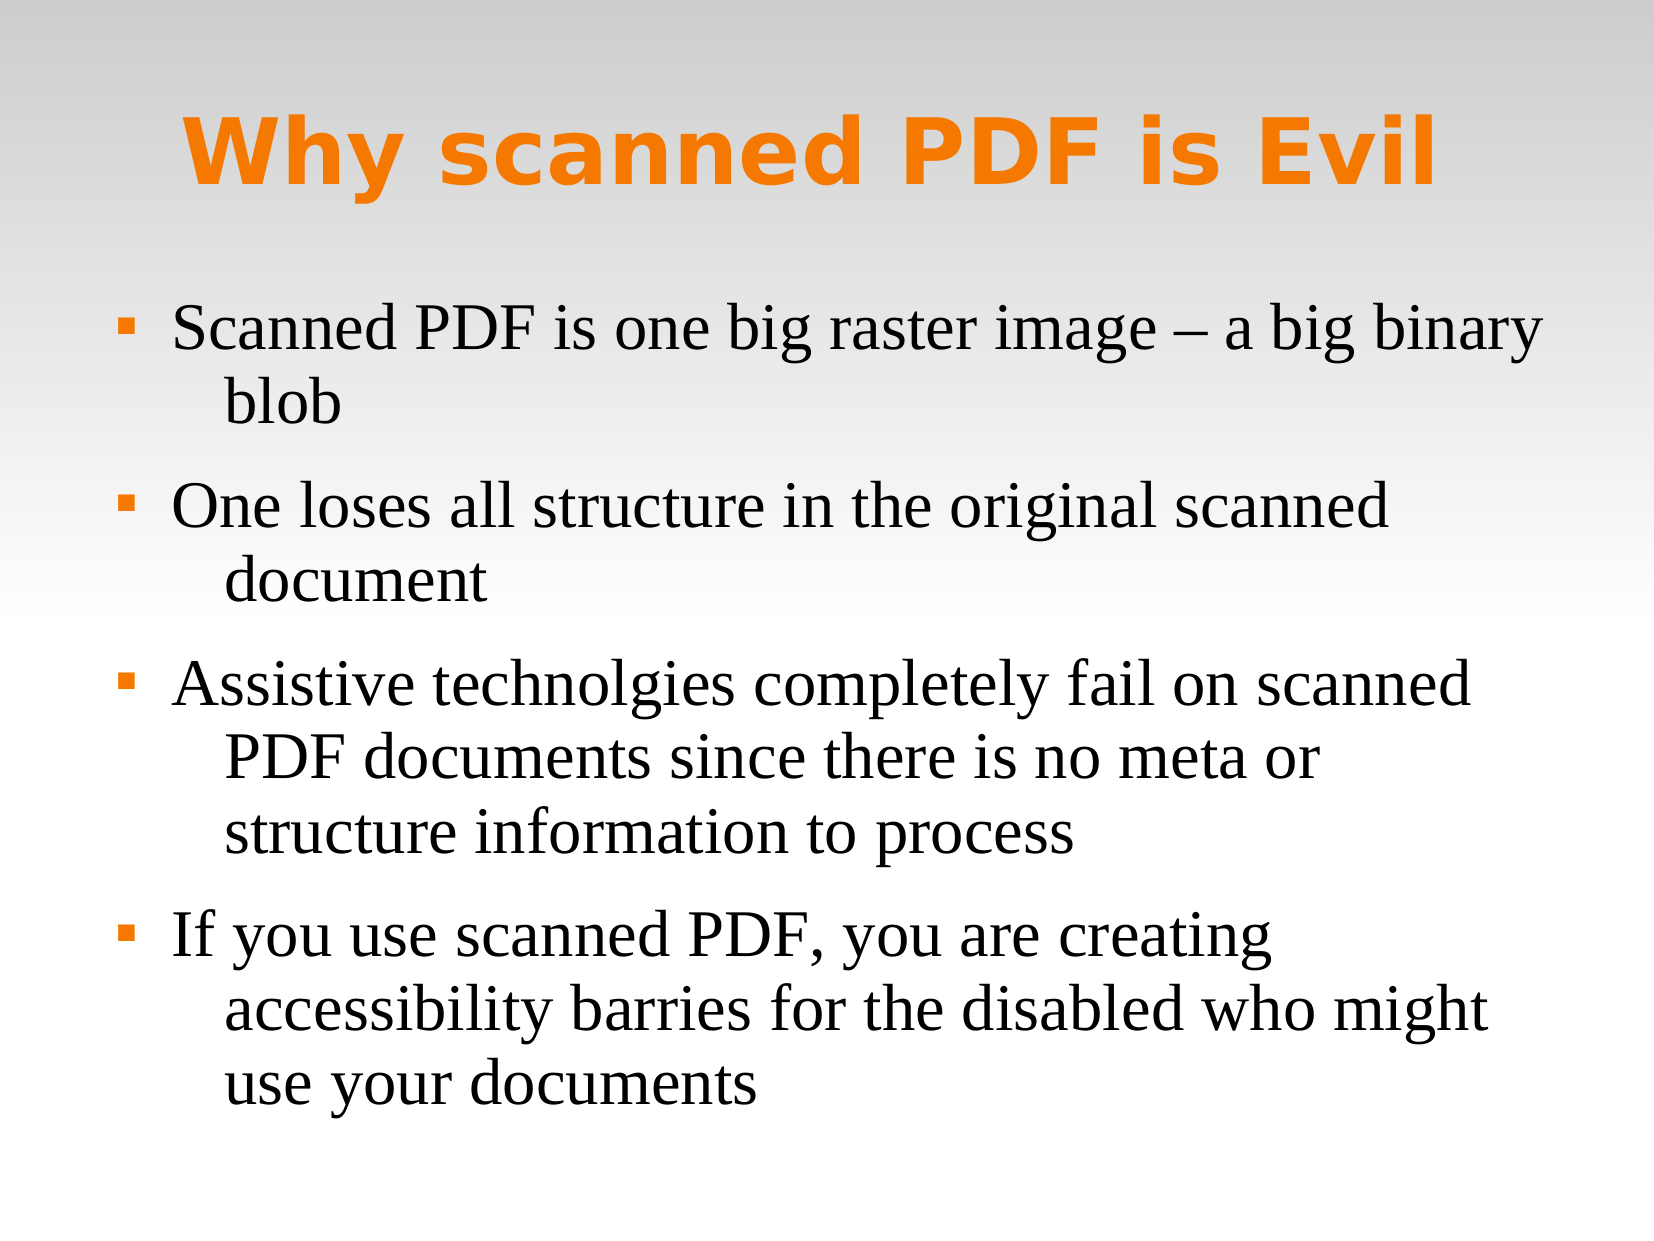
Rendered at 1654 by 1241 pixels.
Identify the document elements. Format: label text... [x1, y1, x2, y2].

list Scanned PDF is one big raster image – a big binary blob One loses all structure in the original scanned document Assistive technolgies completely fail on scanned PDF documents since there is no meta or structure information to process If you use scanned PDF, you are creating accessibility barries for the disabled who might use your documents [82, 290, 1571, 1109]
title Why scanned PDF is Evil [82, 49, 1571, 257]
